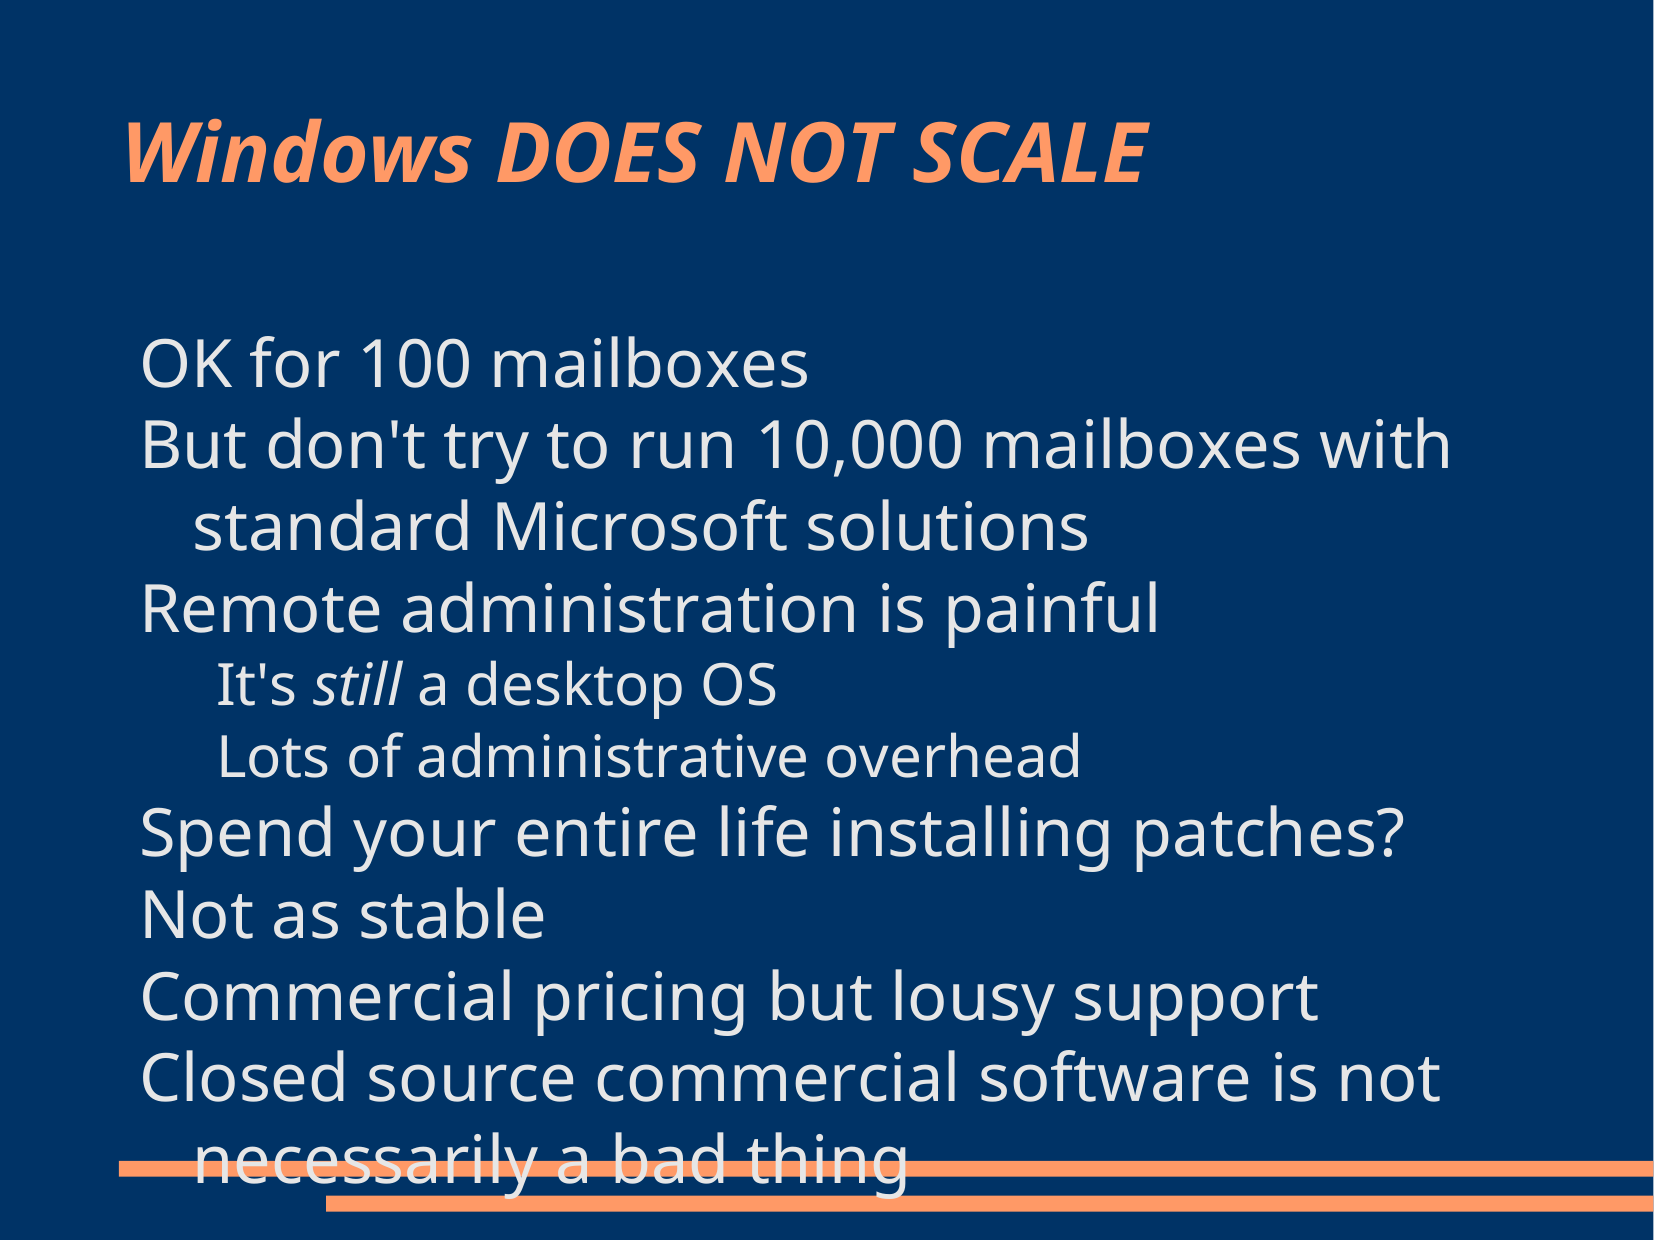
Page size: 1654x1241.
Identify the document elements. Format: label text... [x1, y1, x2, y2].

list OK for 100 mailboxes But don't try to run 10,000 mailboxes with standard Microsoft solutions Remote administration is painful It's still a desktop OS Lots of administrative overhead Spend your entire life installing patches? Not as stable Commercial pricing but lousy support Closed source commercial software is not necessarily a bad thing [121, 322, 1561, 1132]
title Windows DOES NOT SCALE [121, 46, 1534, 254]
